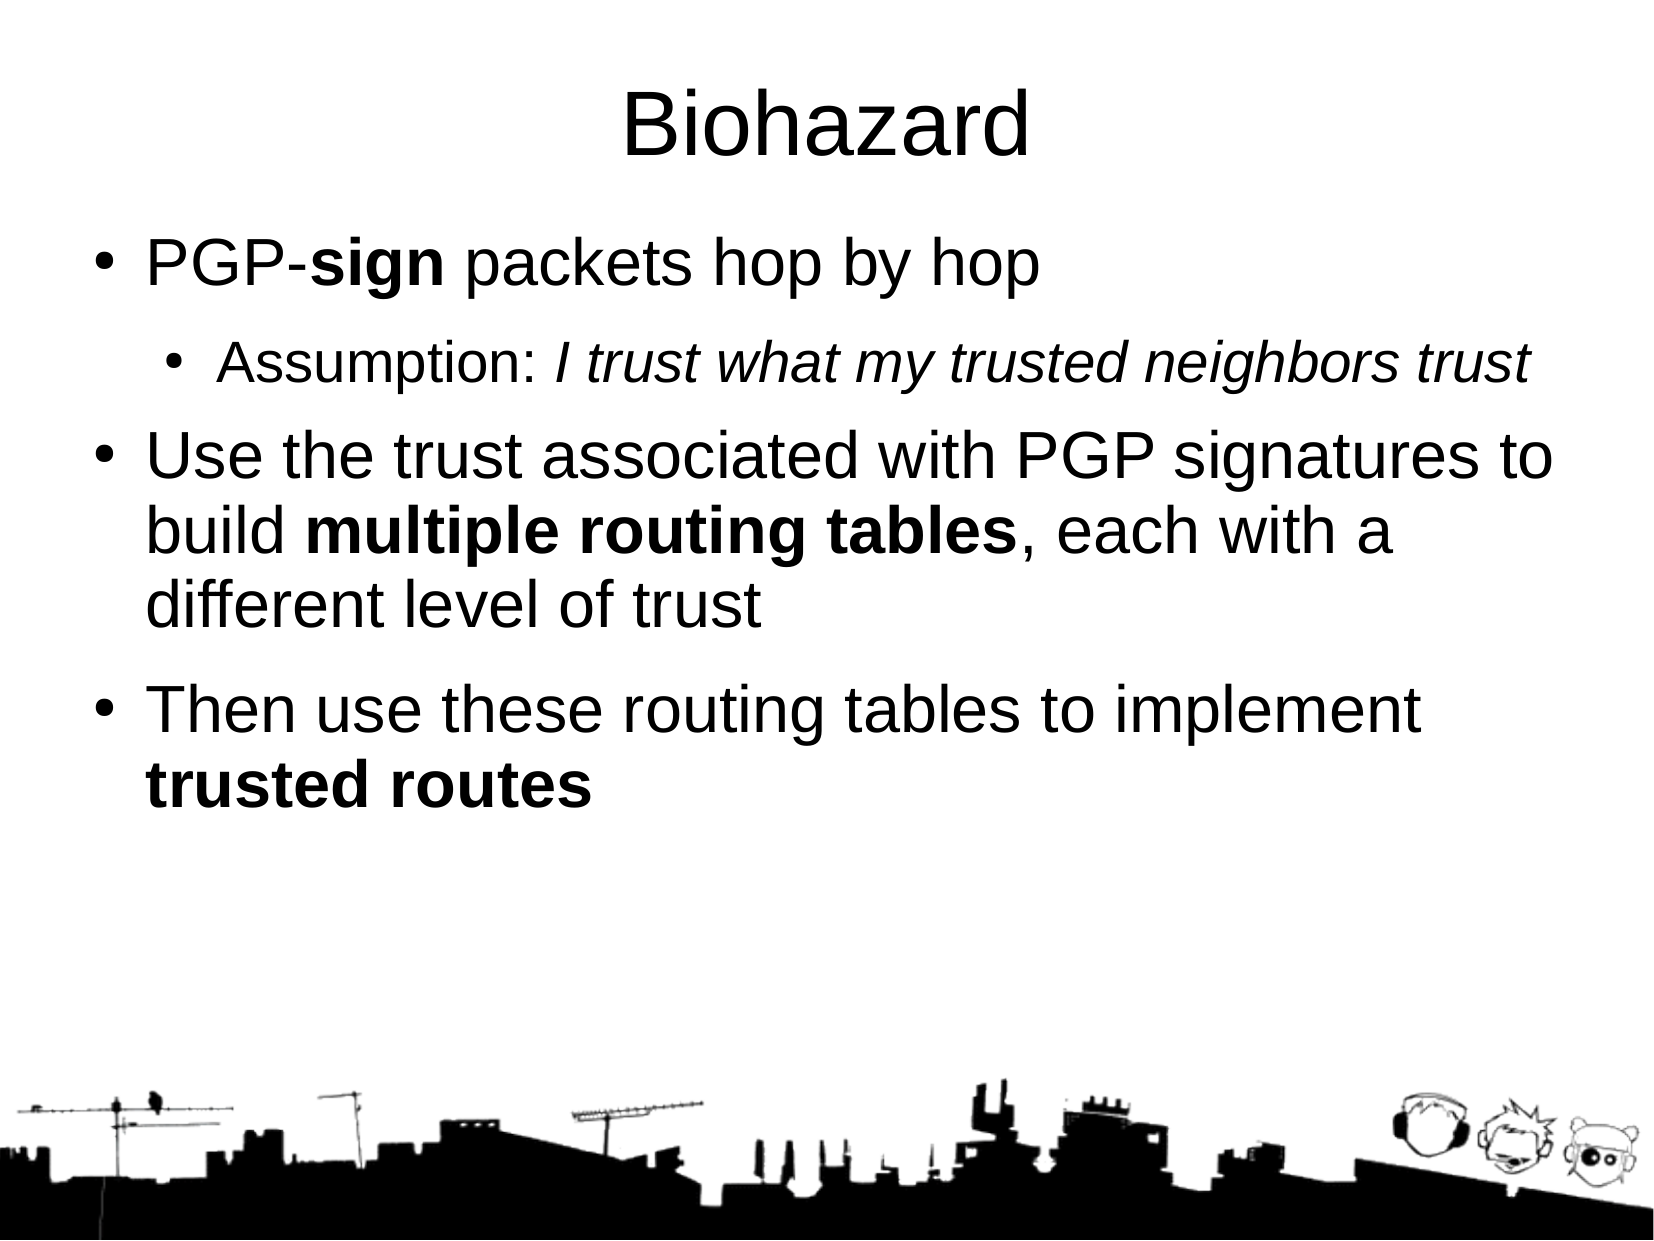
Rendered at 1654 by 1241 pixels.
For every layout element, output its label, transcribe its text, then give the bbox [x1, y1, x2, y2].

title Biohazard [82, 27, 1571, 220]
picture [0, 1077, 1654, 1240]
list PGP-sign packets hop by hop Assumption: I trust what my trusted neighbors trust Use the trust associated with PGP signatures to build multiple routing tables, each with a different level of trust Then use these routing tables to implement trusted routes [75, 225, 1576, 1077]
